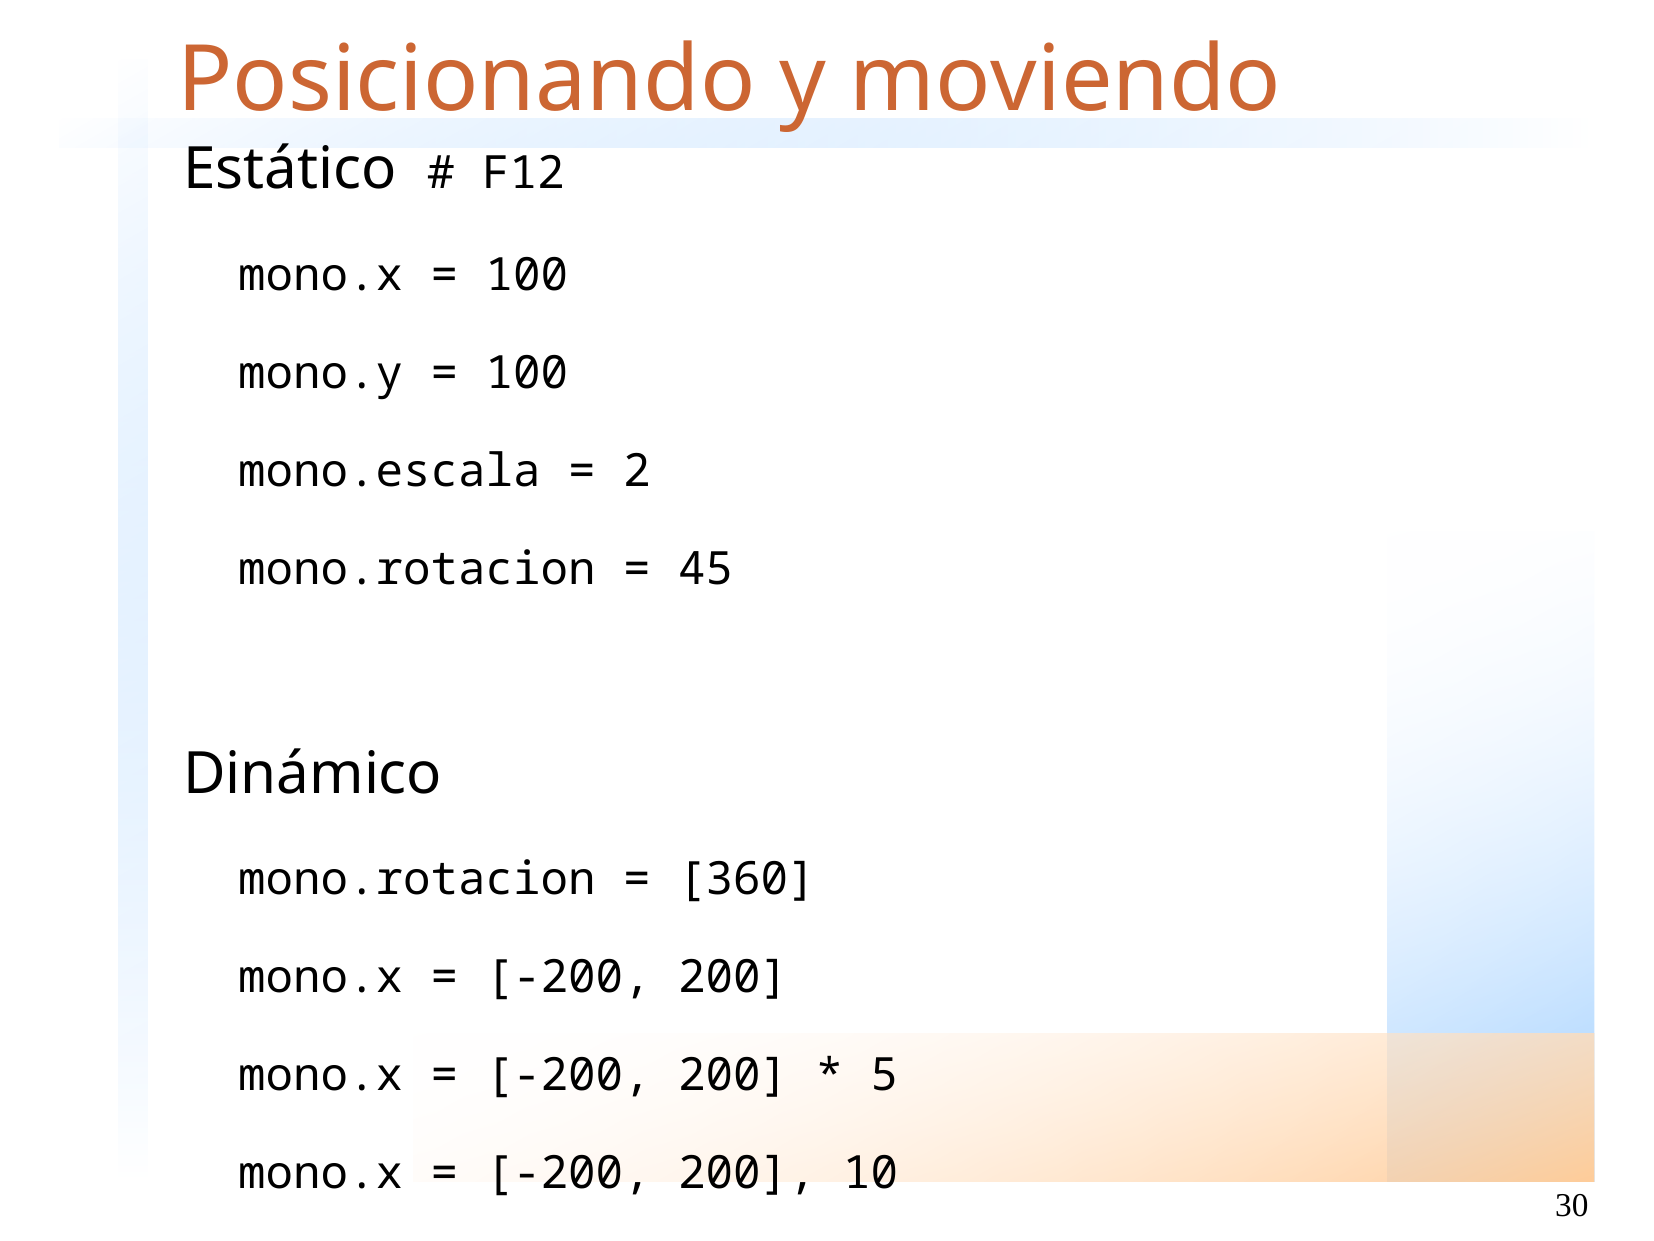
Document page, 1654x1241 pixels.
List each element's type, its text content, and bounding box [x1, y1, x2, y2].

title Posicionando y moviendo [177, 0, 1595, 147]
text_box Estático # F12 mono.x = 100 mono.y = 100 mono.escala = 2 mono.rotacion = 45 Dinámico mono.rotacion = [360] mono.x = [-200, 200] mono.x = [-200, 200] * 5 mono.x = [-200, 200], 10 [147, 147, 1595, 1182]
